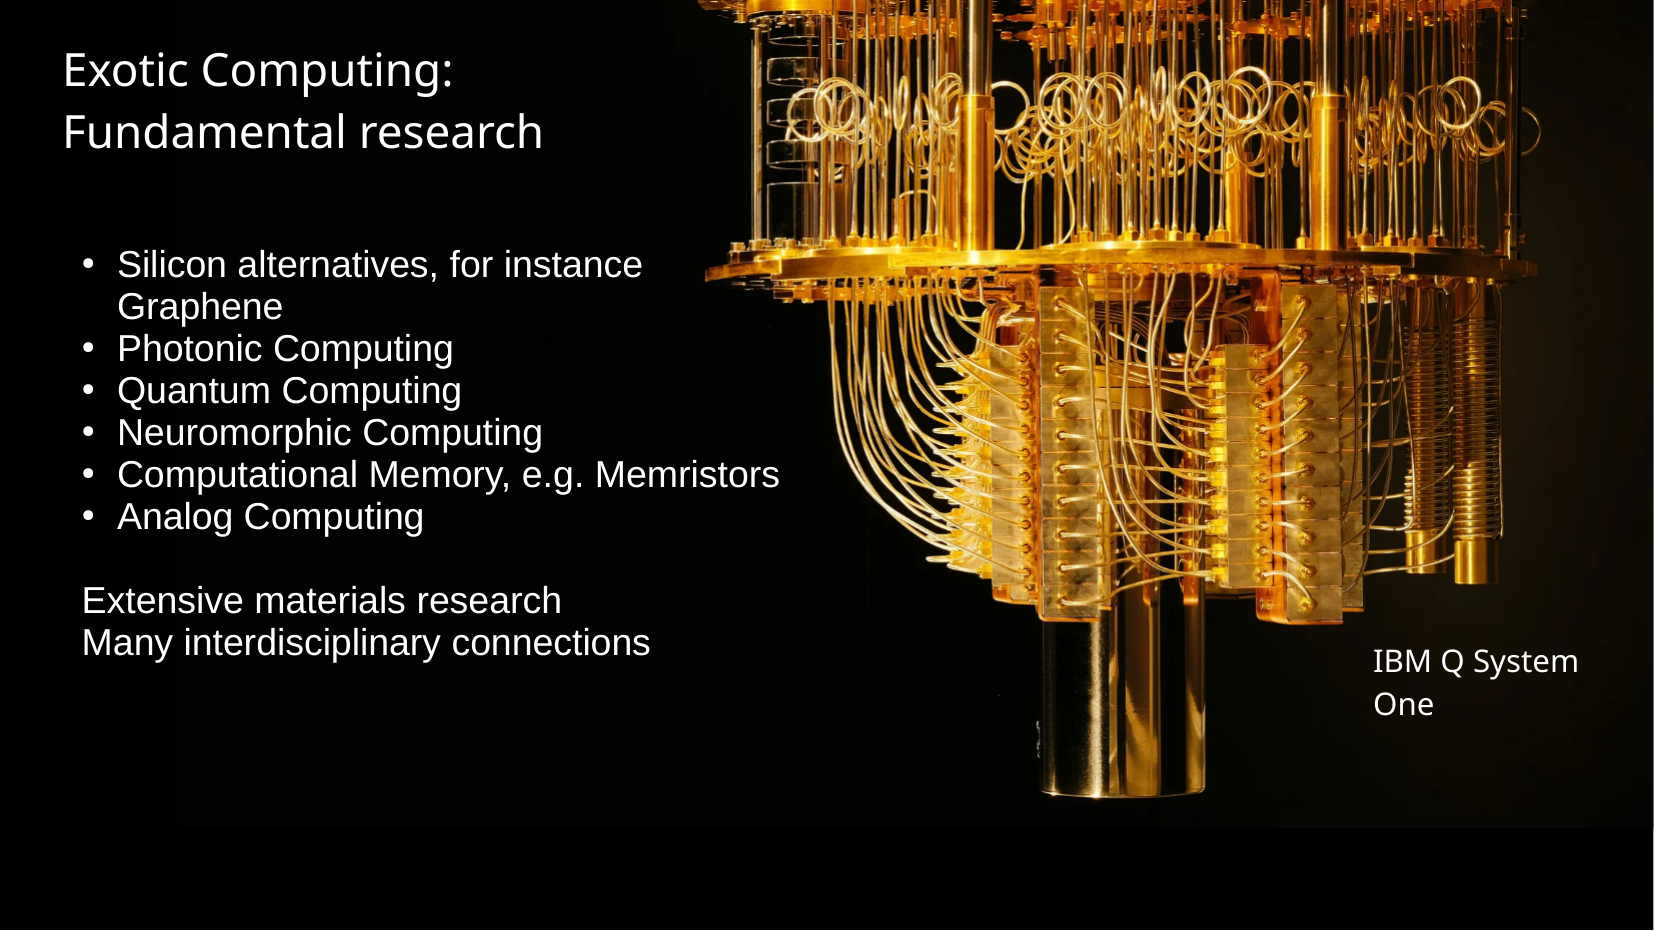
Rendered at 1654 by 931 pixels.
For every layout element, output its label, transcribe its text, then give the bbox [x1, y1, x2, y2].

text_box Exotic Computing: Fundamental research [47, 29, 1613, 156]
picture [177, 0, 1654, 828]
text_box Silicon alternatives, for instance Graphene Photonic Computing Quantum Computing Neuromorphic Computing Computational Memory, e.g. Memristors Analog Computing Extensive materials research Many interdisciplinary connections [66, 236, 799, 671]
picture [1379, 709, 1391, 713]
text_box IBM Q System One [1358, 631, 1654, 709]
